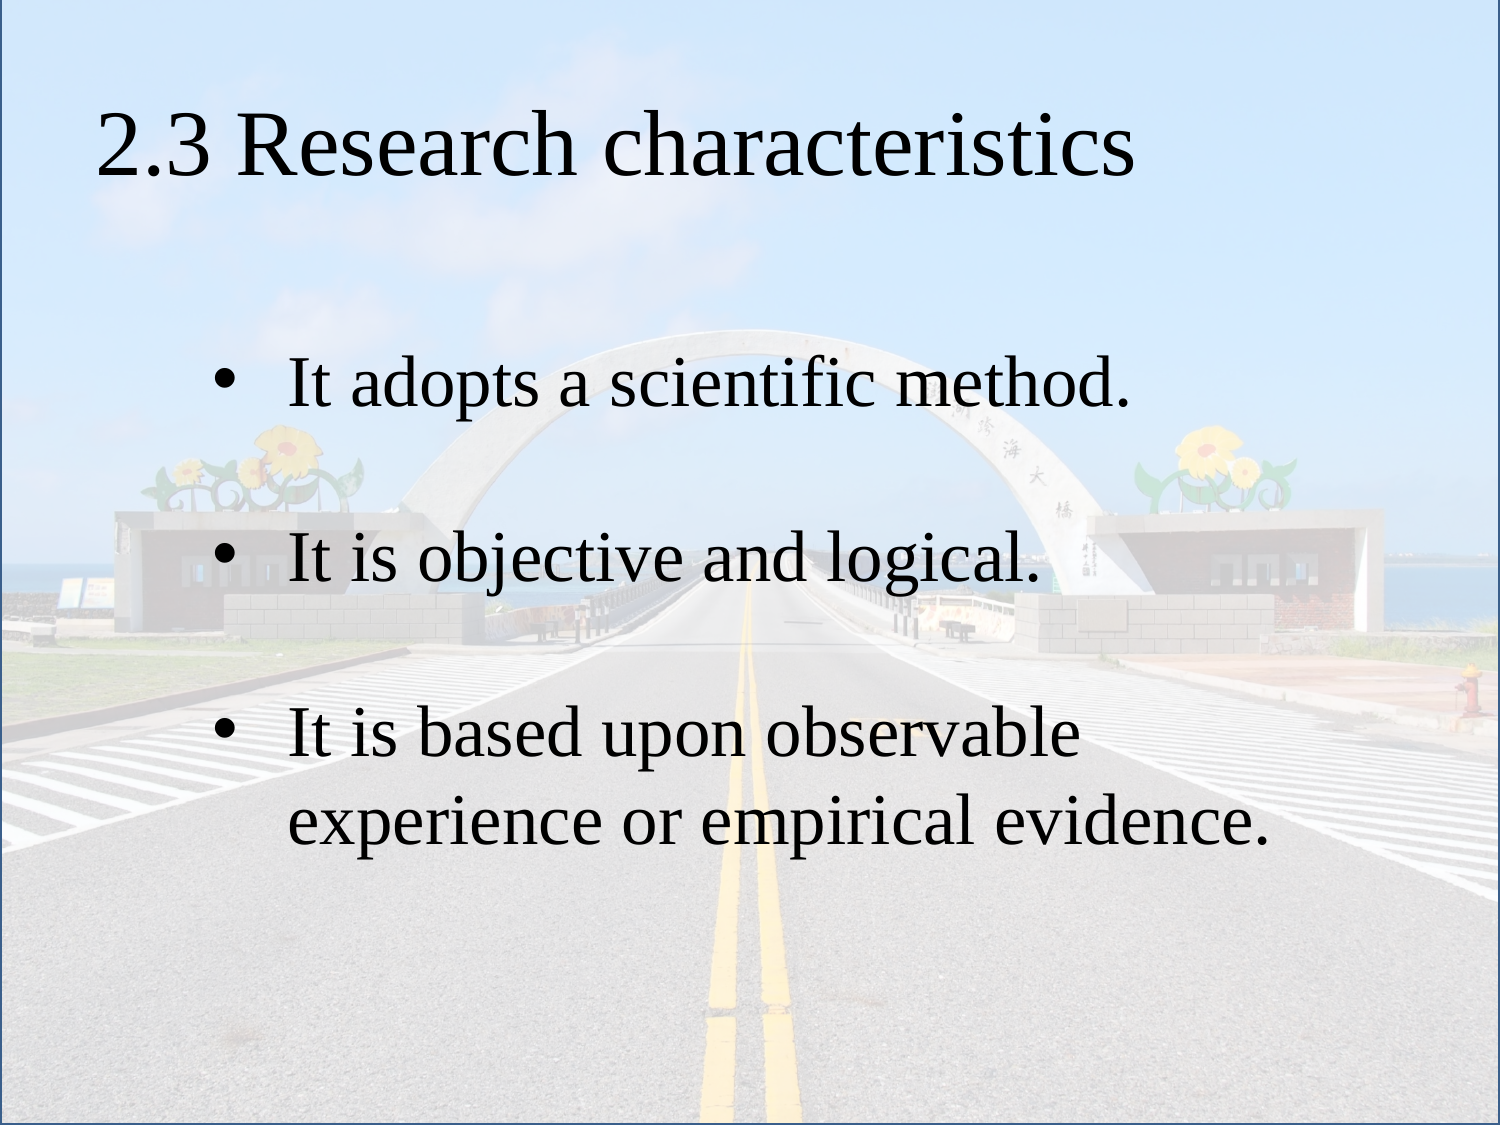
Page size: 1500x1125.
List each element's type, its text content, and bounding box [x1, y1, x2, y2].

text_box It adopts a scientific method. It is objective and logical. It is based upon observable experience or empirical evidence. [197, 326, 1297, 867]
text_box [0, 0, 1500, 1125]
title 2.3 Research characteristics [76, 66, 1157, 210]
